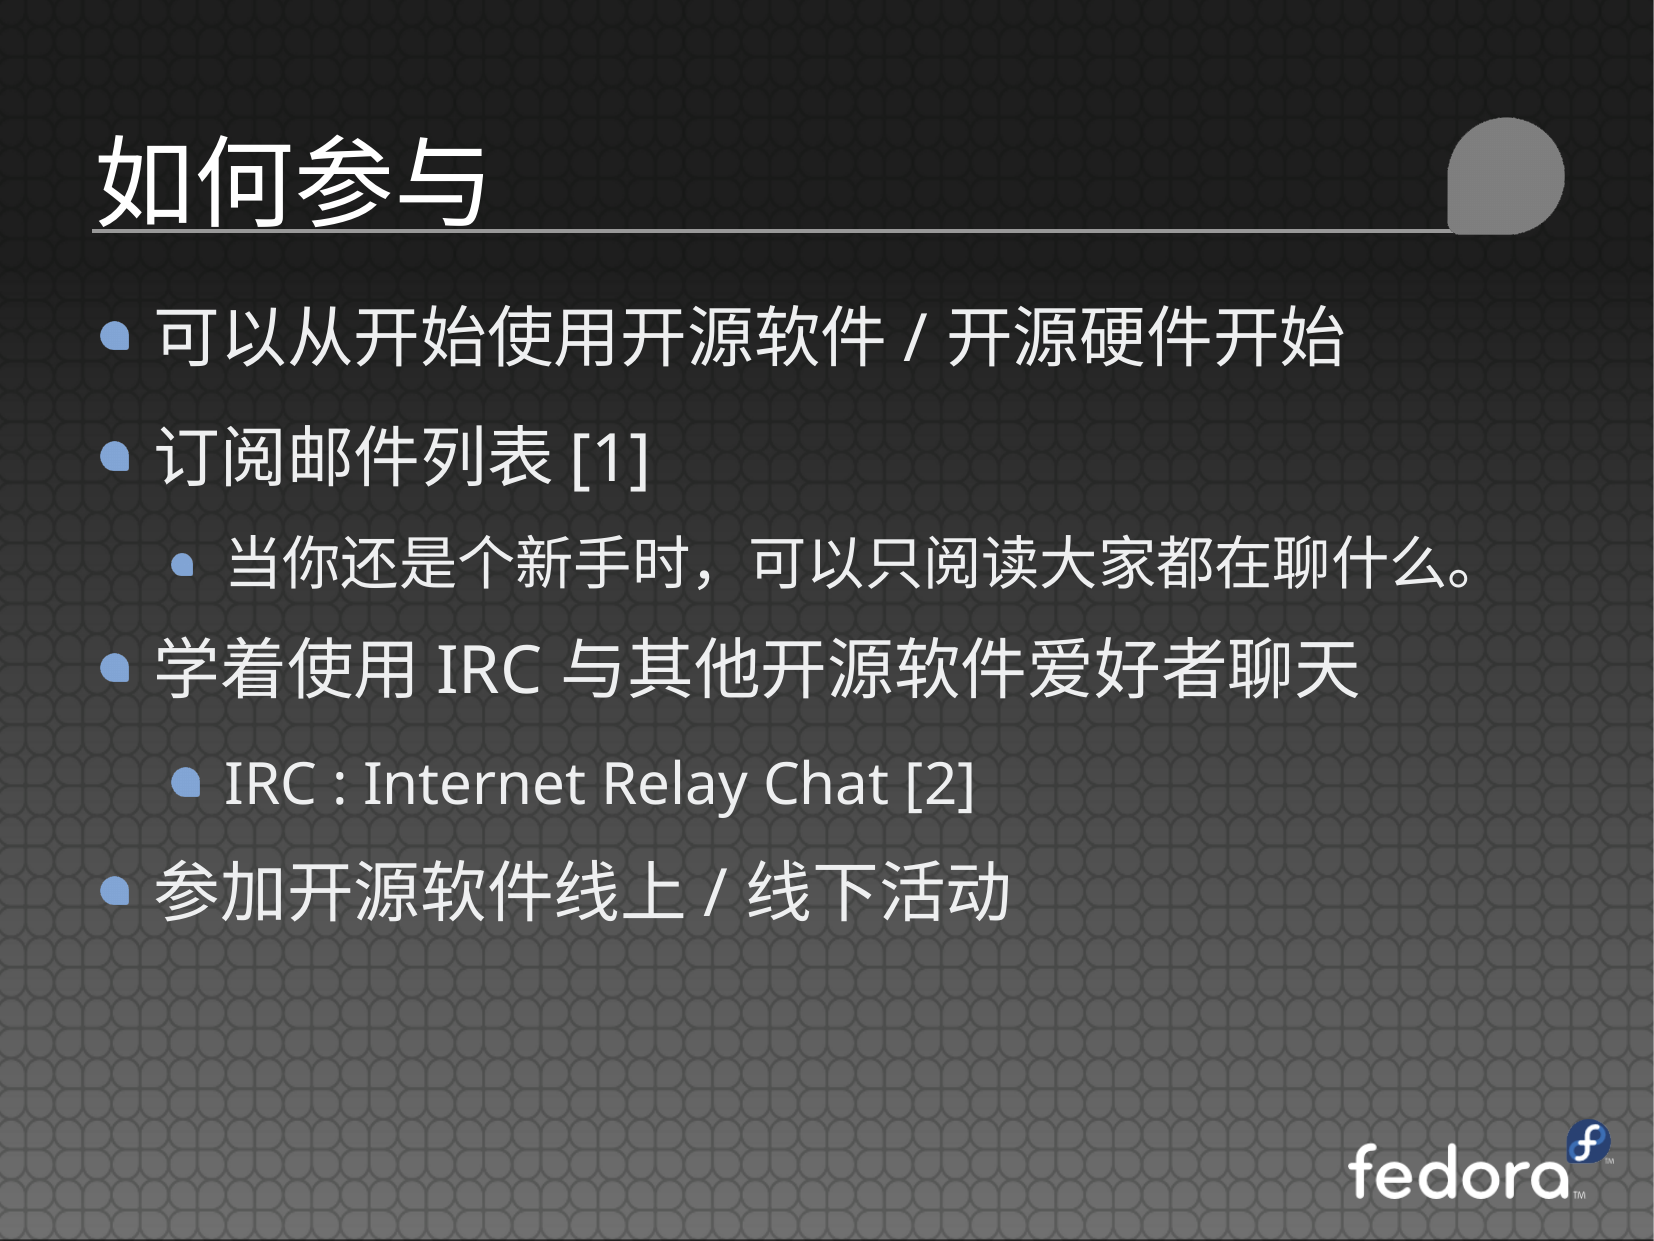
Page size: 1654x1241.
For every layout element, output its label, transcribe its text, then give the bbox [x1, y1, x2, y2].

title 如何参与 [94, 100, 1427, 251]
picture [0, 0, 1654, 1241]
list 可以从开始使用开源软件/开源硬件开始 订阅邮件列表[1] 当你还是个新手时，可以只阅读大家都在聊什么。 学着使用IRC与其他开源软件爱好者聊天 IRC : Internet Relay Chat [2] 参加开源软件线上/线下活动 [82, 290, 1571, 1094]
